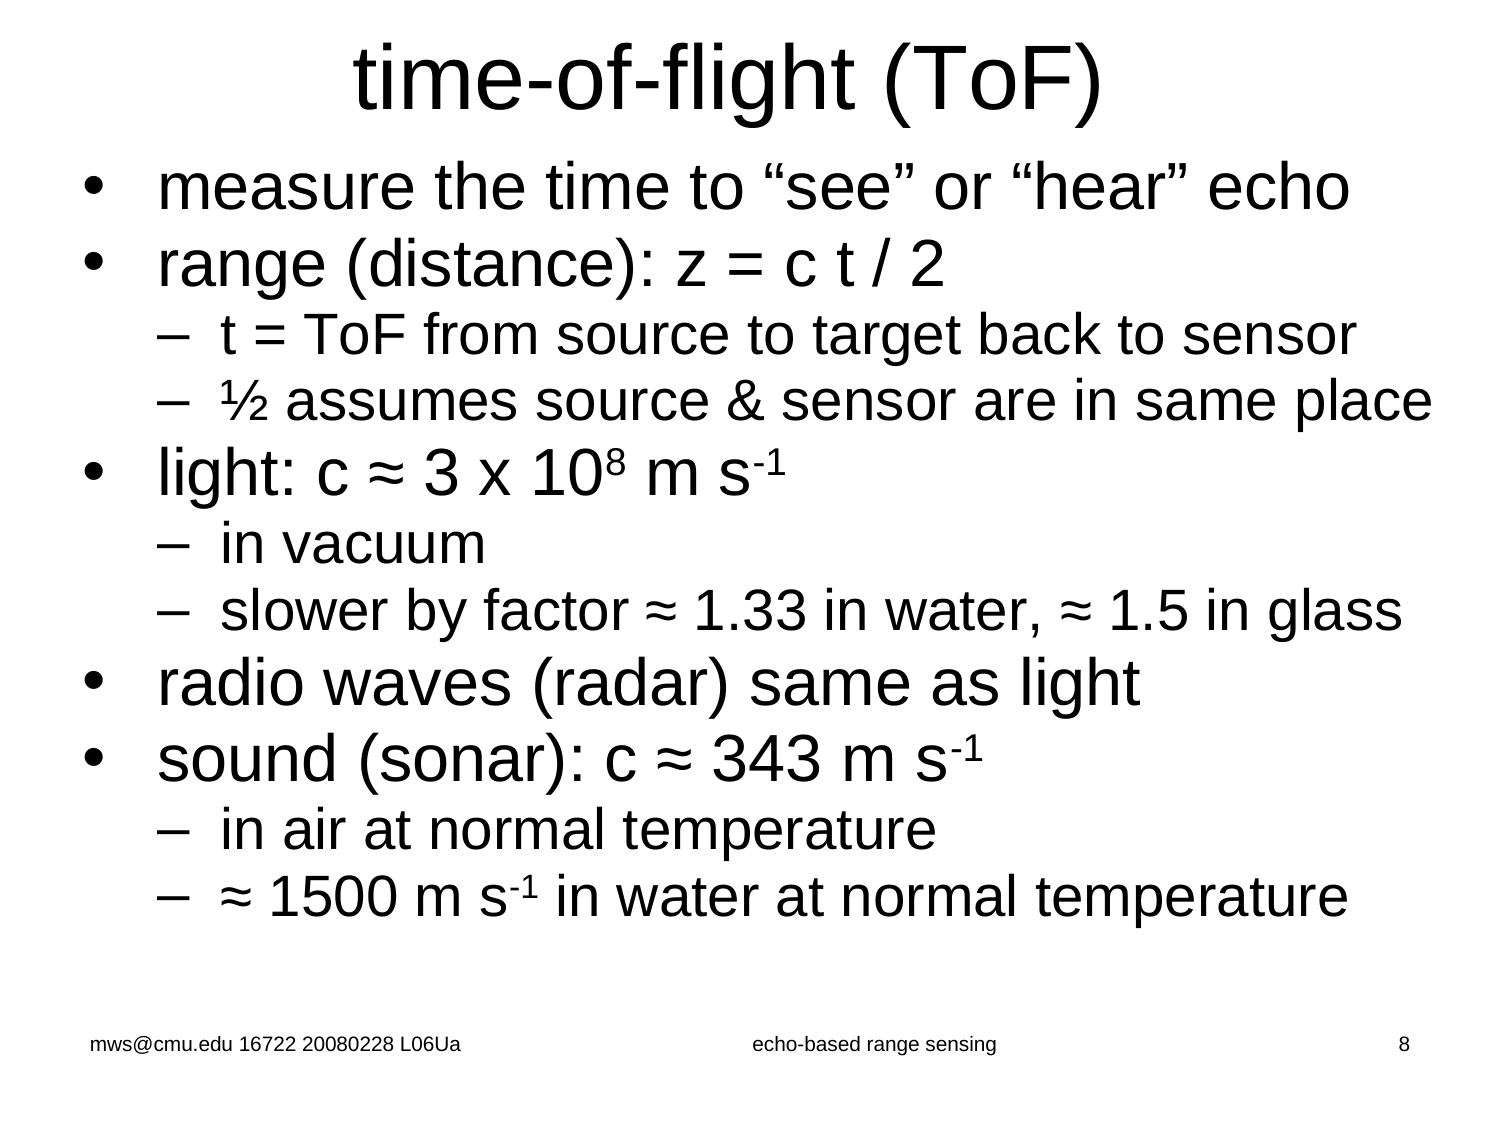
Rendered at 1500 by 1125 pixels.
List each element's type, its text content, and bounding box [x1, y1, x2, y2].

list measure the time to “see” or “hear” echo range (distance): z = c t / 2 t = ToF from source to target back to sensor ½ assumes source & sensor are in same place light: c ≈ 3 x 108 m s-1 in vacuum slower by factor ≈ 1.33 in water, ≈ 1.5 in glass radio waves (radar) same as light sound (sonar): c ≈ 343 m s-1 in air at normal temperature ≈ 1500 m s-1 in water at normal temperature [68, 154, 1456, 1003]
title time-of-flight (ToF) [112, 14, 1347, 141]
